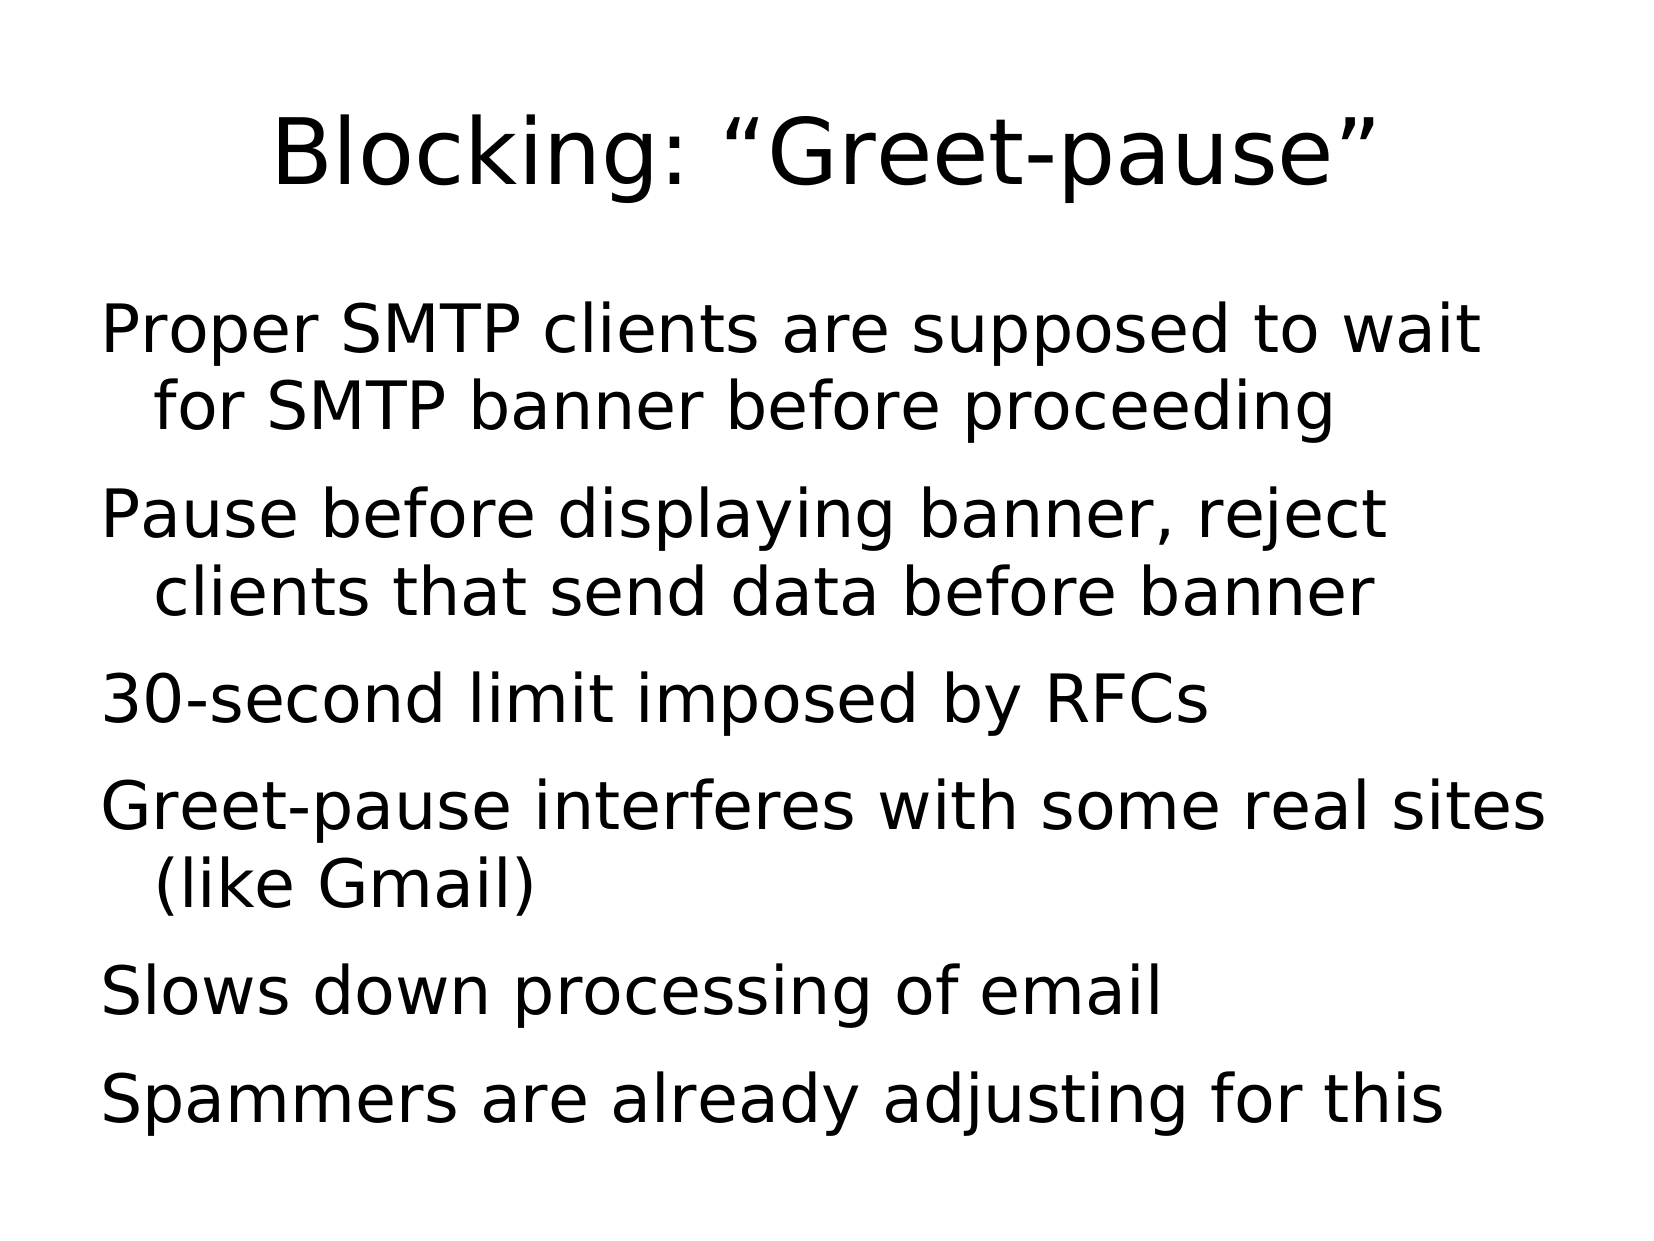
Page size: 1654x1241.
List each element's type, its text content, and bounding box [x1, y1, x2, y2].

list Proper SMTP clients are supposed to wait for SMTP banner before proceeding Pause before displaying banner, reject clients that send data before banner 30-second limit imposed by RFCs Greet-pause interferes with some real sites (like Gmail) Slows down processing of email Spammers are already adjusting for this [82, 290, 1571, 1138]
title Blocking: “Greet-pause” [82, 56, 1571, 250]
